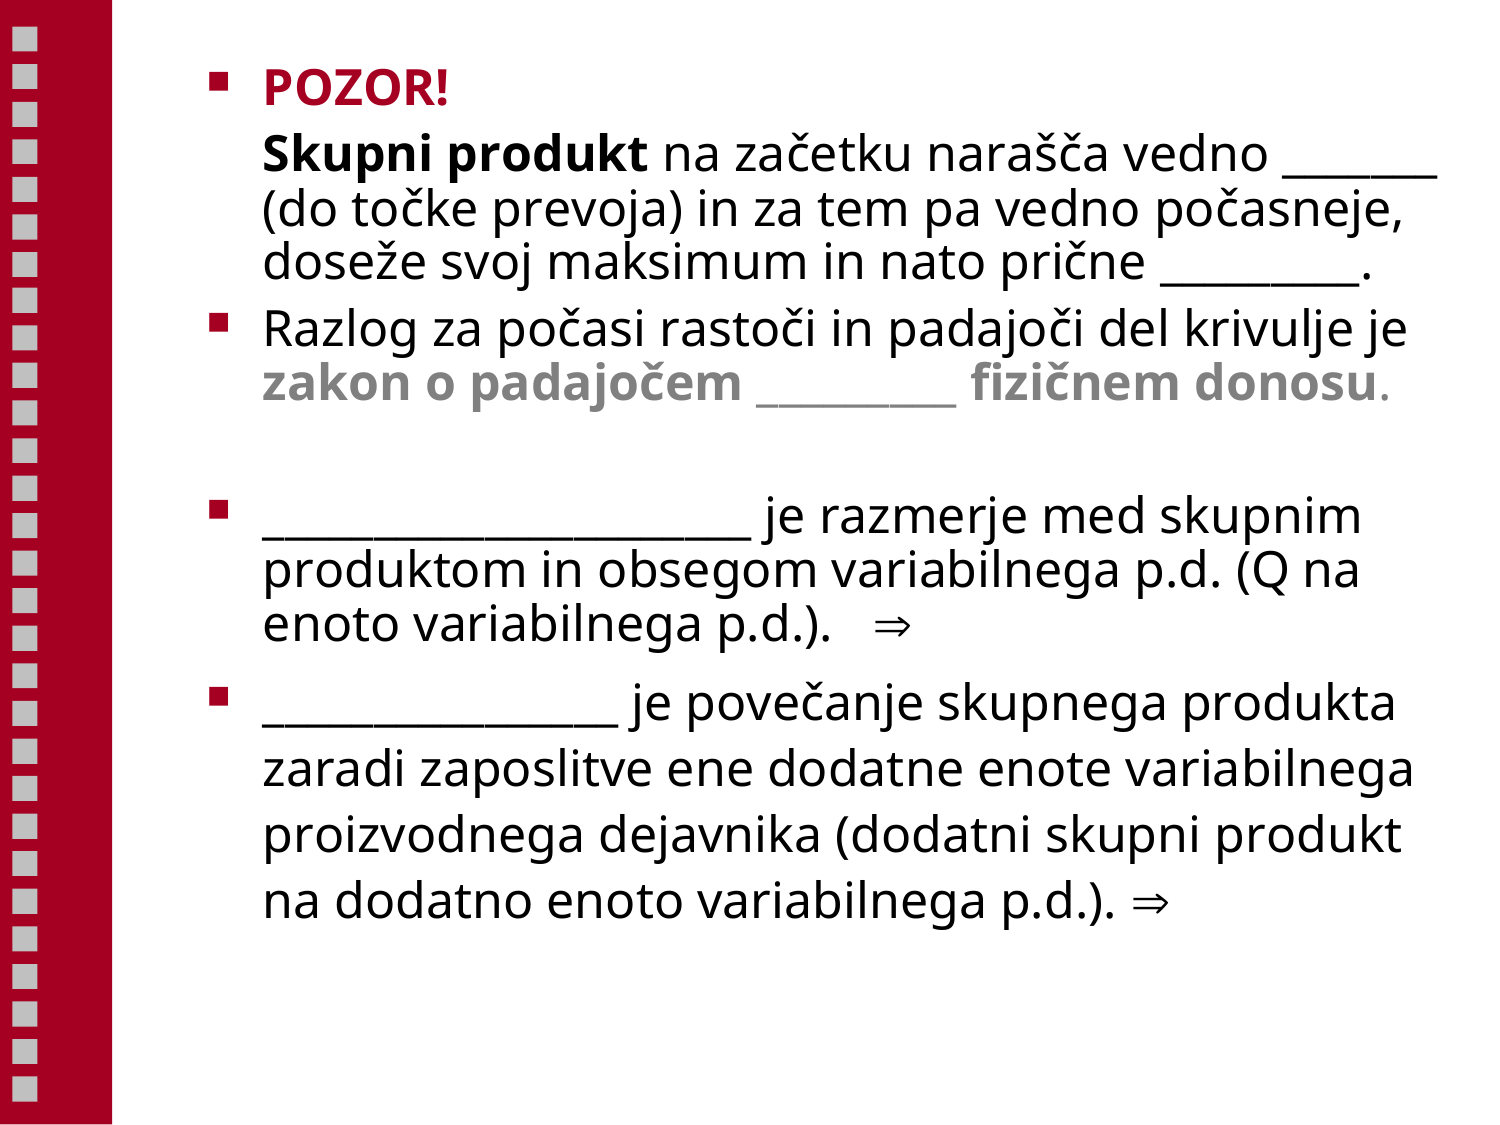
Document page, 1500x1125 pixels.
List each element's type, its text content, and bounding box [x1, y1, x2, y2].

list POZOR! Skupni produkt na začetku narašča vedno _______ (do točke prevoja) in za tem pa vedno počasneje, doseže svoj maksimum in nato prične _________. Razlog za počasi rastoči in padajoči del krivulje je zakon o padajočem _________ fizičnem donosu. ______________________ je razmerje med skupnim produktom in obsegom variabilnega p.d. (Q na enoto variabilnega p.d.).  ________________ je povečanje skupnega produkta zaradi zaposlitve ene dodatne enote variabilnega proizvodnega dejavnika (dodatni skupni produkt na dodatno enoto variabilnega p.d.).  [191, 54, 1467, 1024]
